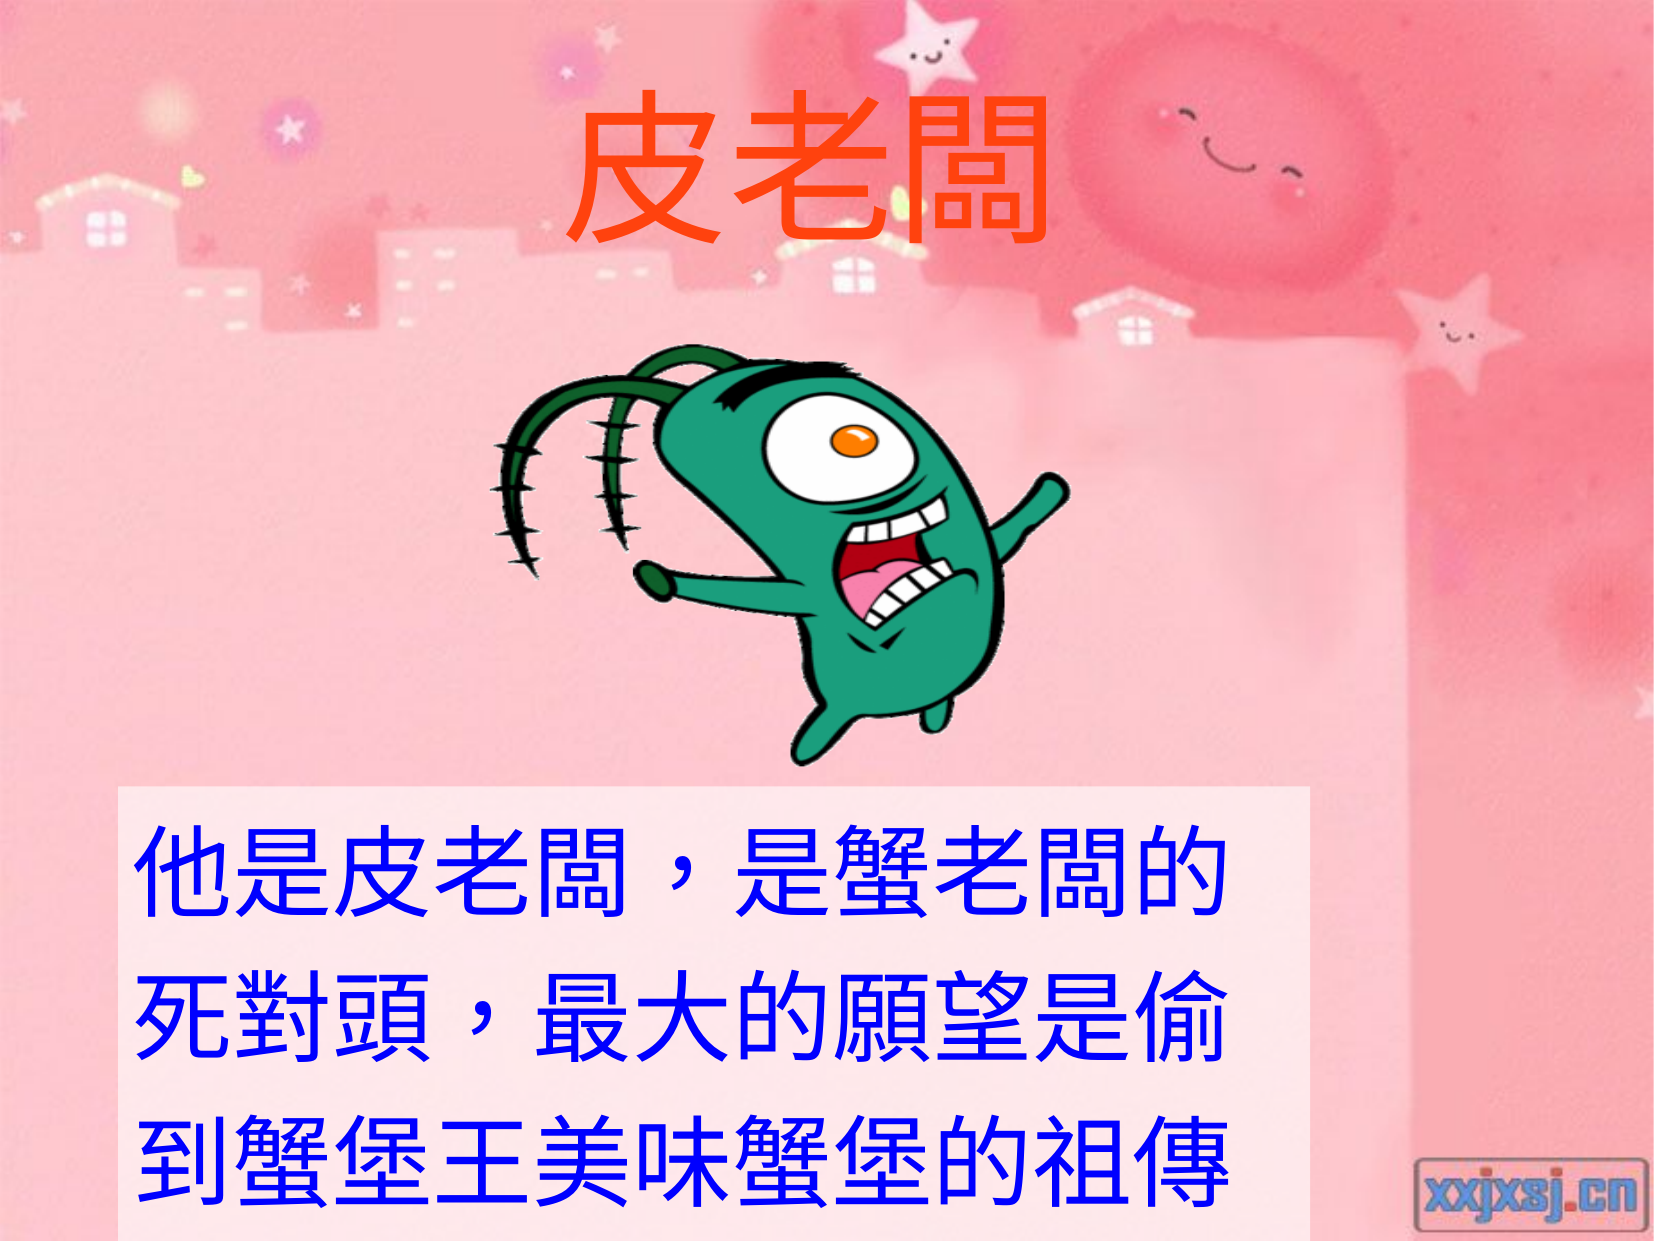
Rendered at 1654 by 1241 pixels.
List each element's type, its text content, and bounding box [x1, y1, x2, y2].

text_box 他是皮老闆，是蟹老闆的死對頭，最大的願望是偷到蟹堡王美味蟹堡的祖傳秘方。 [118, 786, 1311, 1211]
text_box 皮老闆 [413, 29, 1241, 271]
picture [0, 0, 1654, 1241]
